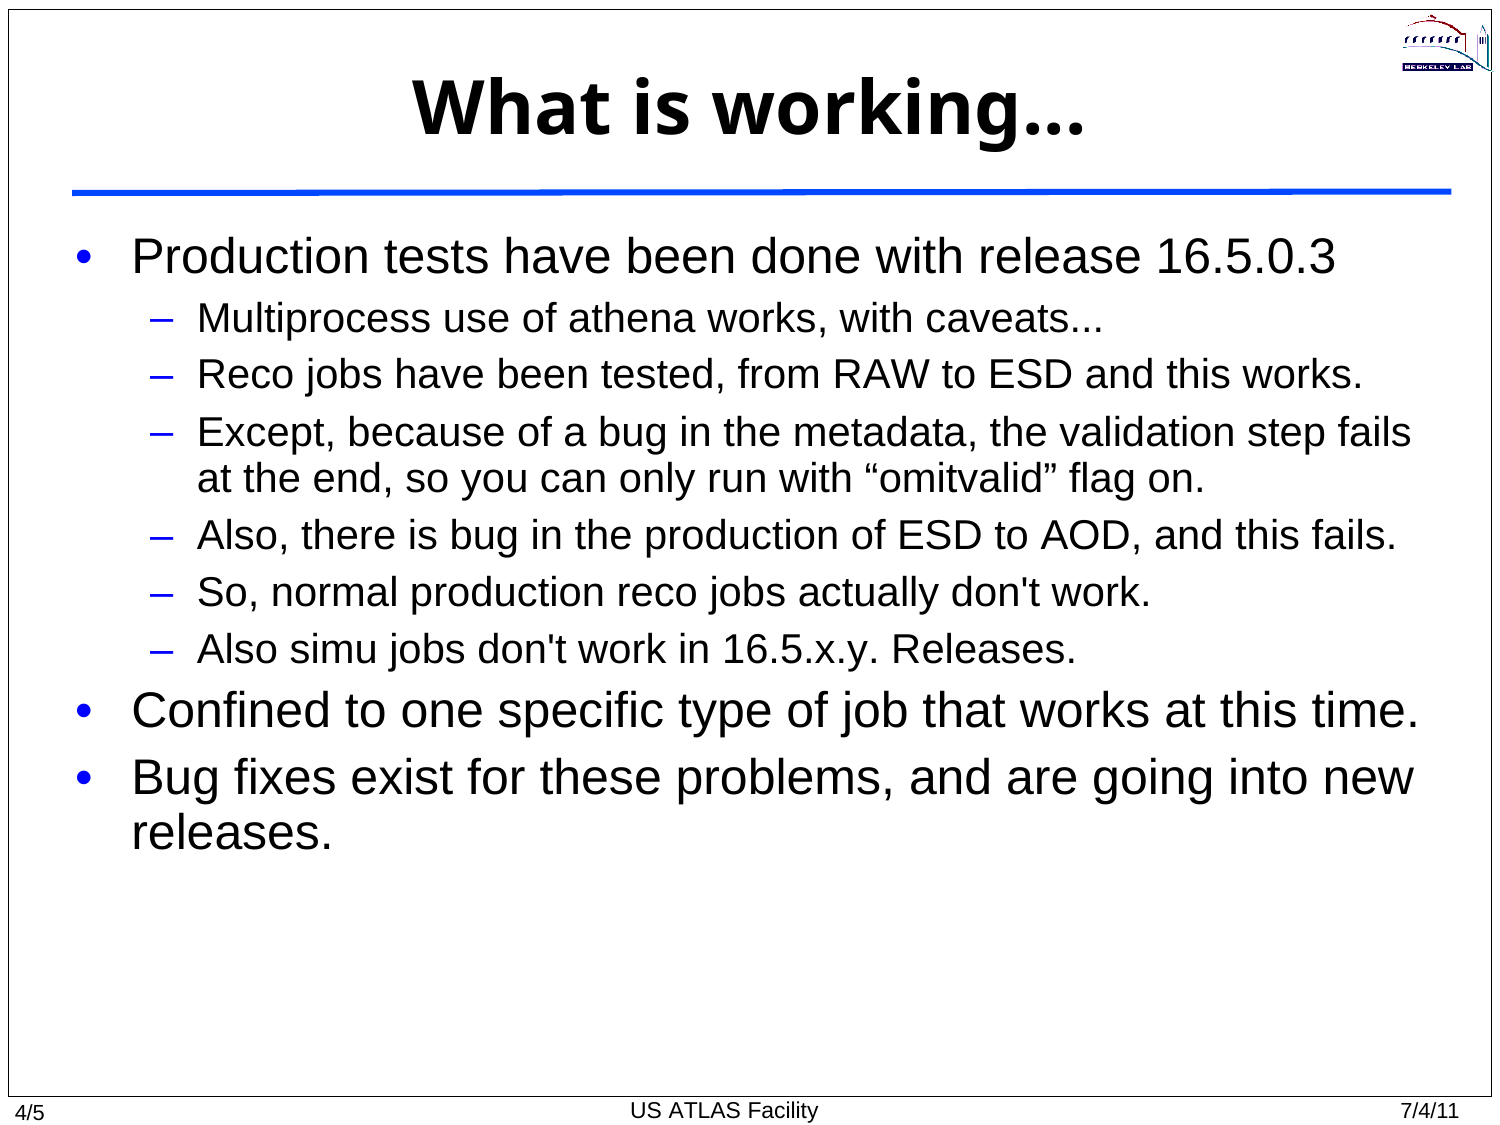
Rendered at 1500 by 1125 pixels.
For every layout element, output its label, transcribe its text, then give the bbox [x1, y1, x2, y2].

title What is working... [70, 40, 1421, 167]
list Production tests have been done with release 16.5.0.3 Multiprocess use of athena works, with caveats... Reco jobs have been tested, from RAW to ESD and this works. Except, because of a bug in the metadata, the validation step fails at the end, so you can only run with “omitvalid” flag on. Also, there is bug in the production of ESD to AOD, and this fails. So, normal production reco jobs actually don't work. Also simu jobs don't work in 16.5.x.y. Releases. Confined to one specific type of job that works at this time. Bug fixes exist for these problems, and are going into new releases. [74, 228, 1450, 971]
picture [1391, 10, 1500, 80]
